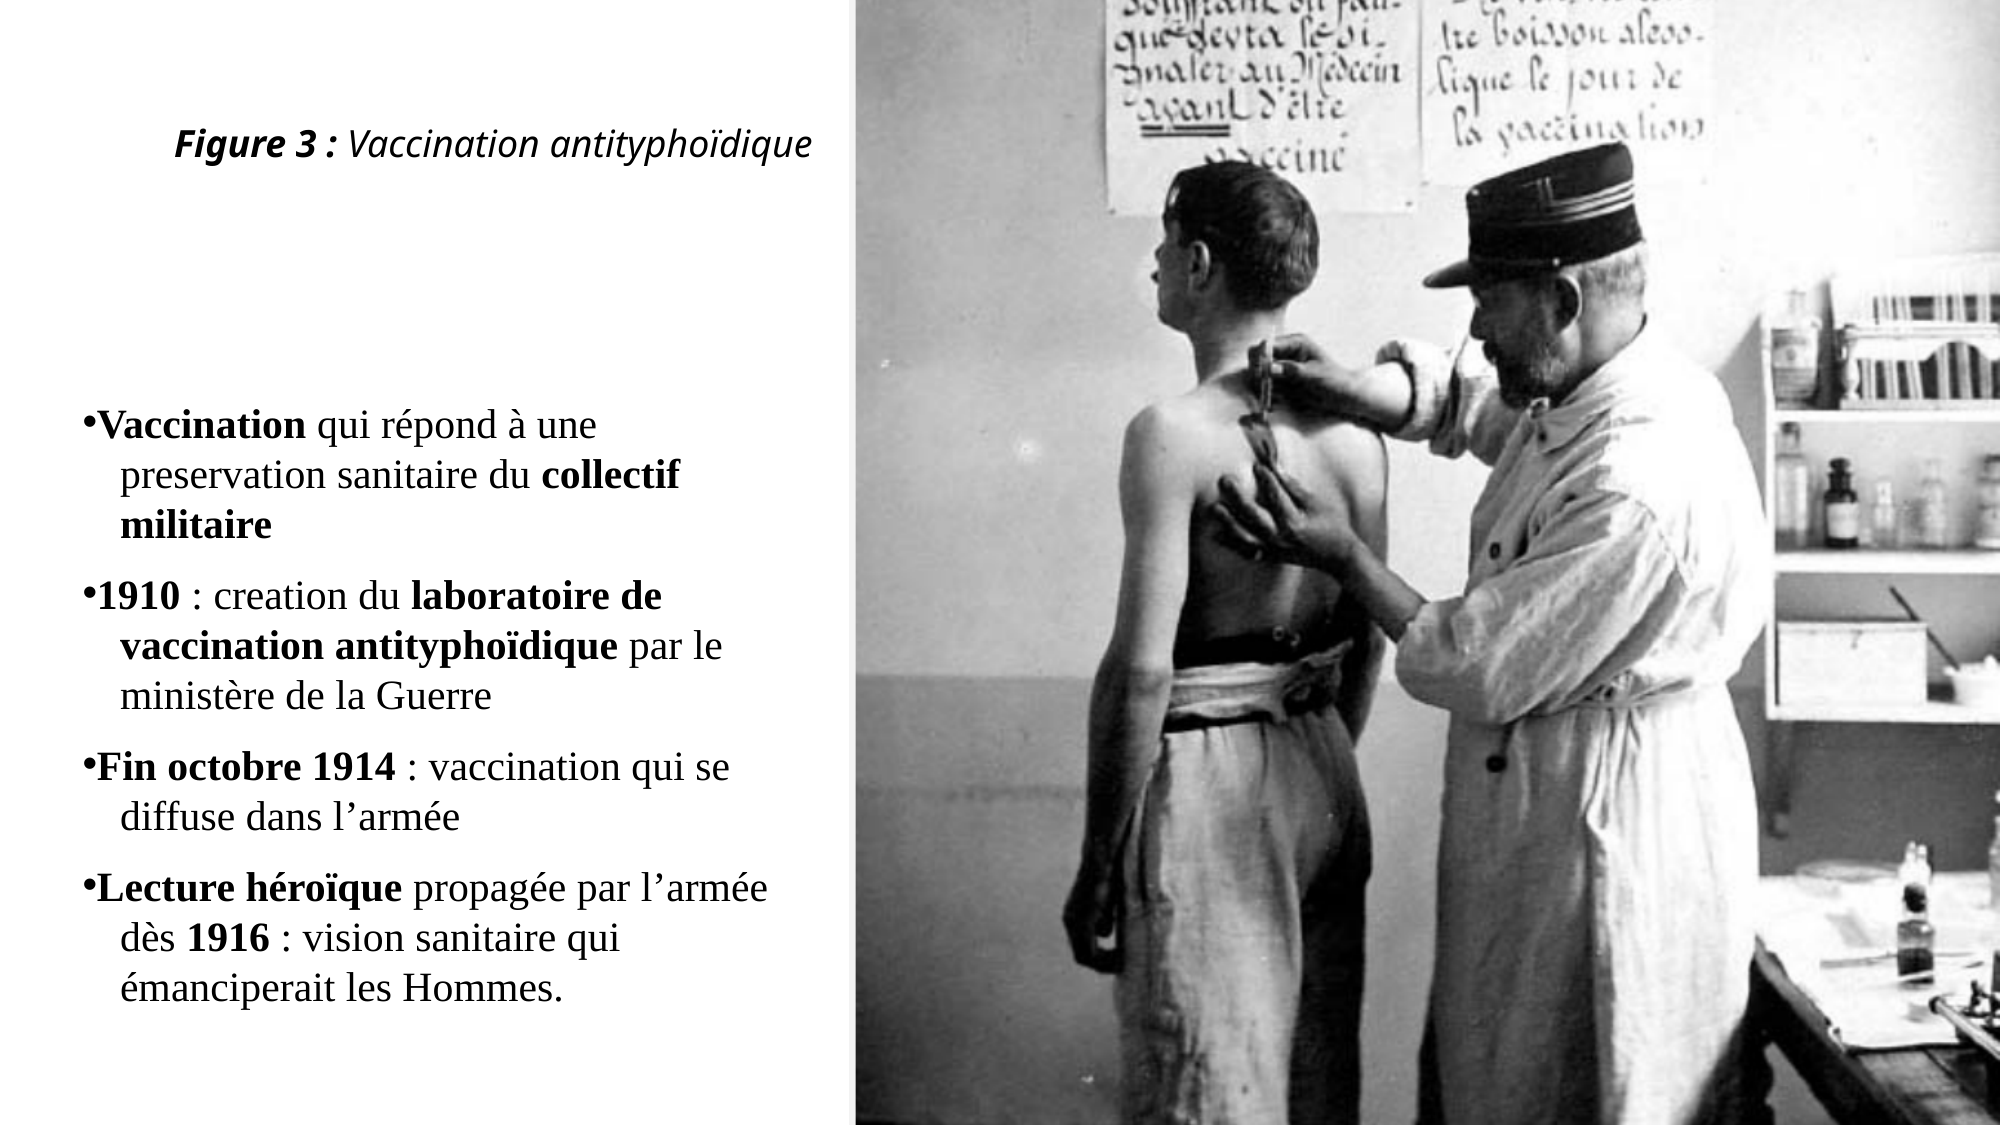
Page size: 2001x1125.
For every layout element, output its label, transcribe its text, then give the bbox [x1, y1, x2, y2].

picture [855, 0, 2000, 1125]
list Vaccination qui répond à une preservation sanitaire du collectif militaire 1910 : creation du laboratoire de vaccination antityphoïdique par le ministère de la Guerre Fin octobre 1914 : vaccination qui se diffuse dans l’armée Lecture héroïque propagée par l’armée dès 1916 : vision sanitaire qui émanciperait les Hommes. [67, 388, 806, 1125]
title Figure 3 : Vaccination antityphoïdique [159, 0, 849, 173]
